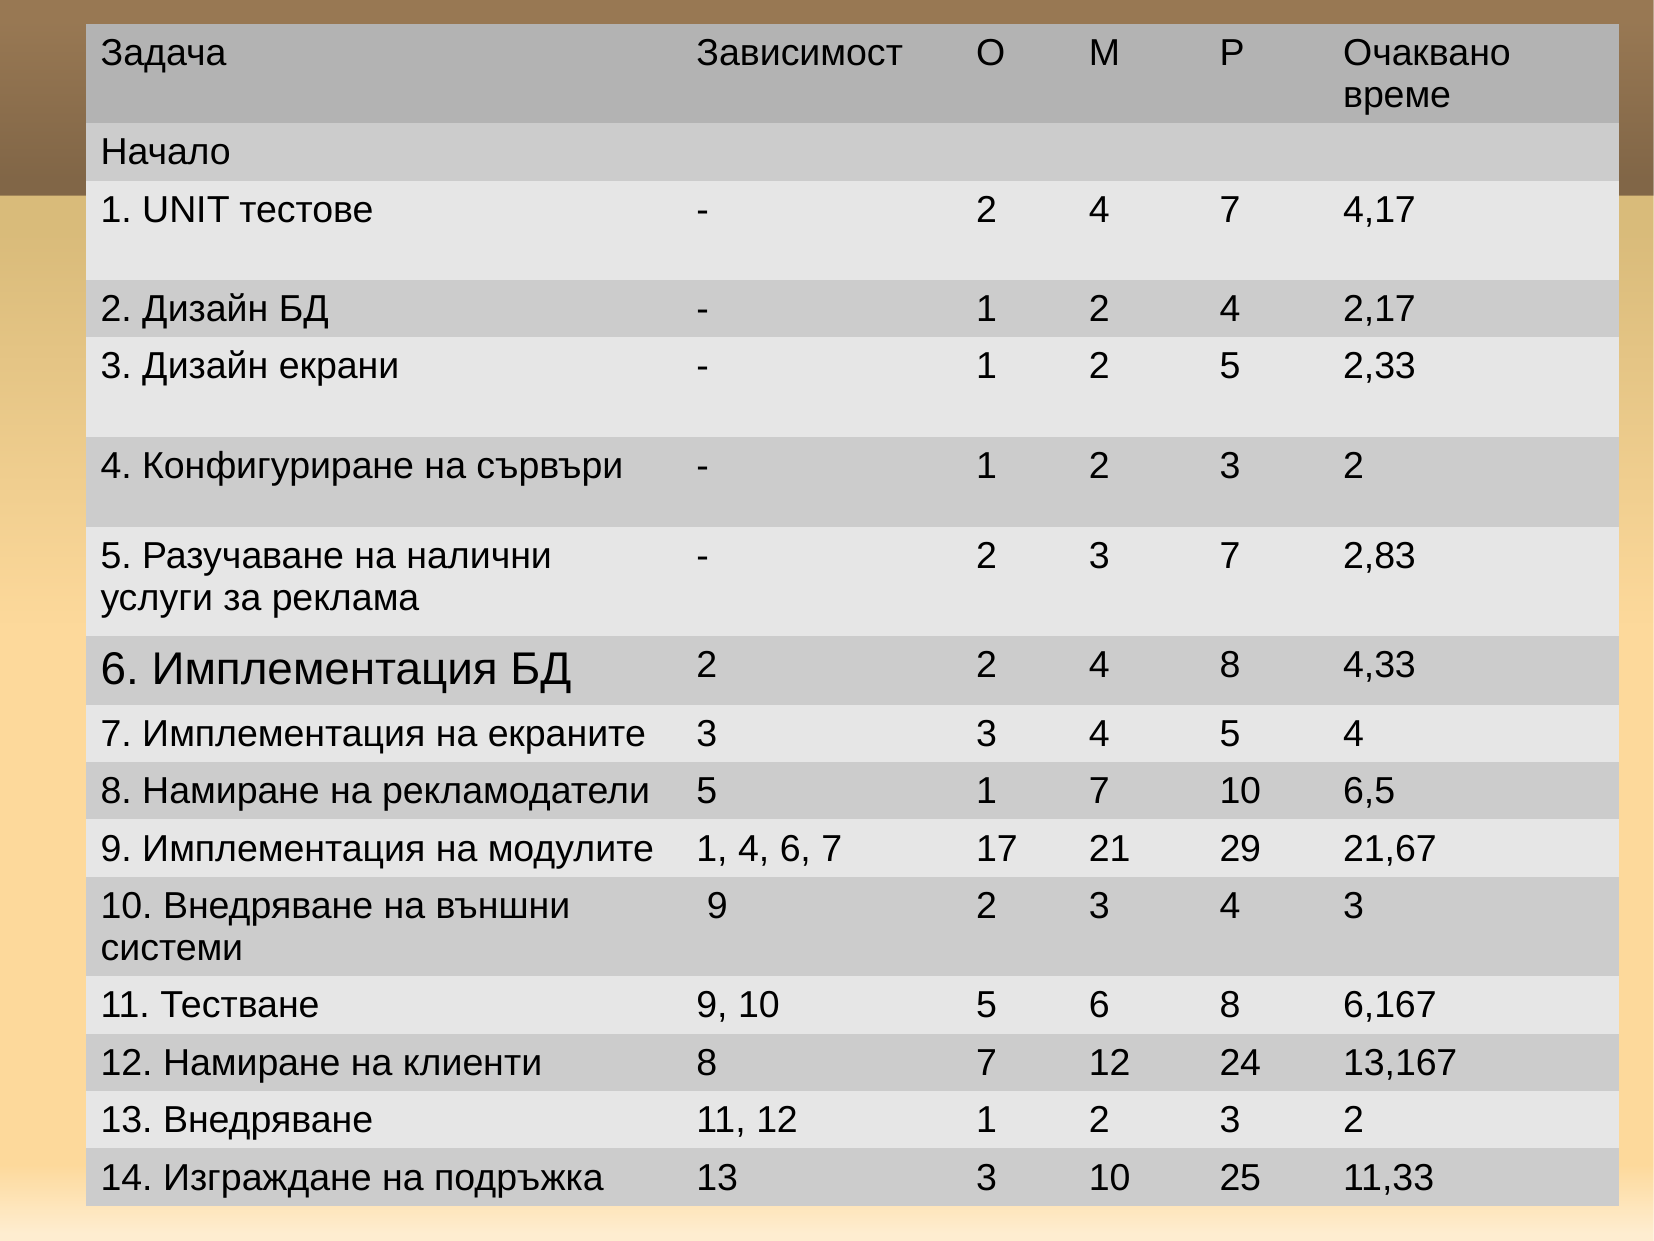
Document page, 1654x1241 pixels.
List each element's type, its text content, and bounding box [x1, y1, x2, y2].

table_header M [1074, 24, 1205, 123]
table_cell - [682, 437, 961, 527]
table_header Очаквано време [1328, 24, 1619, 123]
table_cell 3 [961, 705, 1074, 762]
table_cell 17 [961, 819, 1074, 877]
table_cell Начало [86, 123, 682, 181]
table_cell 2. Дизайн БД [86, 280, 682, 337]
table_cell 1, 4, 6, 7 [682, 819, 961, 877]
table_cell 2,17 [1328, 280, 1619, 337]
table_cell 2 [1074, 437, 1205, 527]
table_cell 6. Имплементация БД [86, 636, 682, 705]
table_cell 2 [961, 636, 1074, 705]
table_cell 7 [1074, 762, 1205, 819]
table_header P [1205, 24, 1328, 123]
table_cell 5. Разучаване на налични услуги за реклама [86, 527, 682, 636]
table_cell [1328, 123, 1619, 181]
table_cell 12. Намиране на клиенти [86, 1034, 682, 1091]
table_cell 12 [1074, 1034, 1205, 1091]
table_cell 5 [682, 762, 961, 819]
table_cell 7. Имплементация на екраните [86, 705, 682, 762]
table_header Задача [86, 24, 682, 123]
table_cell [961, 123, 1074, 181]
table_cell 4 [1074, 705, 1205, 762]
table_cell 13. Внедряване [86, 1091, 682, 1148]
table_cell 24 [1205, 1034, 1328, 1091]
table_cell 14. Изграждане на подръжка [86, 1148, 682, 1206]
table_cell 3 [1205, 437, 1328, 527]
table_cell 6,167 [1328, 976, 1619, 1034]
table_cell 3 [961, 1148, 1074, 1206]
table_cell 1 [961, 1091, 1074, 1148]
table_cell 9, 10 [682, 976, 961, 1034]
table_cell 11, 12 [682, 1091, 961, 1148]
table_cell 10 [1205, 762, 1328, 819]
table_cell - [682, 527, 961, 636]
table_cell 8 [1205, 976, 1328, 1034]
table_cell 5 [1205, 337, 1328, 437]
table_cell 3. Дизайн екрани [86, 337, 682, 437]
table_cell 8 [1205, 636, 1328, 705]
table_cell - [682, 337, 961, 437]
table_cell 2 [682, 636, 961, 705]
table_cell 5 [1205, 705, 1328, 762]
table_cell 1 [961, 762, 1074, 819]
table_cell 4,33 [1328, 636, 1619, 705]
picture [0, 0, 1654, 1241]
table_cell 4 [1205, 877, 1328, 976]
table_cell 13 [682, 1148, 961, 1206]
table_cell 2,33 [1328, 337, 1619, 437]
table_cell 11. Тестване [86, 976, 682, 1034]
table_cell 4,17 [1328, 181, 1619, 280]
table_cell 2 [1328, 437, 1619, 527]
table_cell 2 [961, 181, 1074, 280]
table_cell 2 [1074, 337, 1205, 437]
table_cell 6 [1074, 976, 1205, 1034]
table_cell 11,33 [1328, 1148, 1619, 1206]
table_cell - [682, 280, 961, 337]
table_cell 2 [1074, 280, 1205, 337]
table_cell 25 [1205, 1148, 1328, 1206]
table_cell - [682, 181, 961, 280]
table_cell 3 [1074, 877, 1205, 976]
table_cell 13,167 [1328, 1034, 1619, 1091]
table_cell 21 [1074, 819, 1205, 877]
table_cell 2 [961, 877, 1074, 976]
table_cell 10. Внедряване на външни системи [86, 877, 682, 976]
table_cell 7 [1205, 181, 1328, 280]
table_cell 2 [961, 527, 1074, 636]
table_cell [1074, 123, 1205, 181]
table_cell 5 [961, 976, 1074, 1034]
table_cell 9 [682, 877, 961, 976]
table_cell 4 [1074, 181, 1205, 280]
table_cell [682, 123, 961, 181]
table_cell 1 [961, 337, 1074, 437]
table_cell 10 [1074, 1148, 1205, 1206]
table_cell 6,5 [1328, 762, 1619, 819]
table_cell 2,83 [1328, 527, 1619, 636]
table_cell 2 [1074, 1091, 1205, 1148]
table_cell 3 [682, 705, 961, 762]
table_cell 9. Имплементация на модулите [86, 819, 682, 877]
table_cell 4 [1328, 705, 1619, 762]
table_cell 3 [1328, 877, 1619, 976]
table_cell 1 [961, 280, 1074, 337]
table_header O [961, 24, 1074, 123]
table_cell 4. Конфигуриране на сървъри [86, 437, 682, 527]
table_cell 8. Намиране на рекламодатели [86, 762, 682, 819]
table_cell 3 [1205, 1091, 1328, 1148]
table_cell 1 [961, 437, 1074, 527]
table_cell 4 [1074, 636, 1205, 705]
table_cell 1. UNIT тестове [86, 181, 682, 280]
table_cell 7 [961, 1034, 1074, 1091]
table_cell 3 [1074, 527, 1205, 636]
table_cell [1205, 123, 1328, 181]
table_cell 2 [1328, 1091, 1619, 1148]
table_cell 4 [1205, 280, 1328, 337]
table_cell 7 [1205, 527, 1328, 636]
table_cell 21,67 [1328, 819, 1619, 877]
table_cell 8 [682, 1034, 961, 1091]
table_cell 29 [1205, 819, 1328, 877]
title Gantt Diagram [76, 0, 1565, 208]
table_header Зависимост [682, 24, 961, 123]
